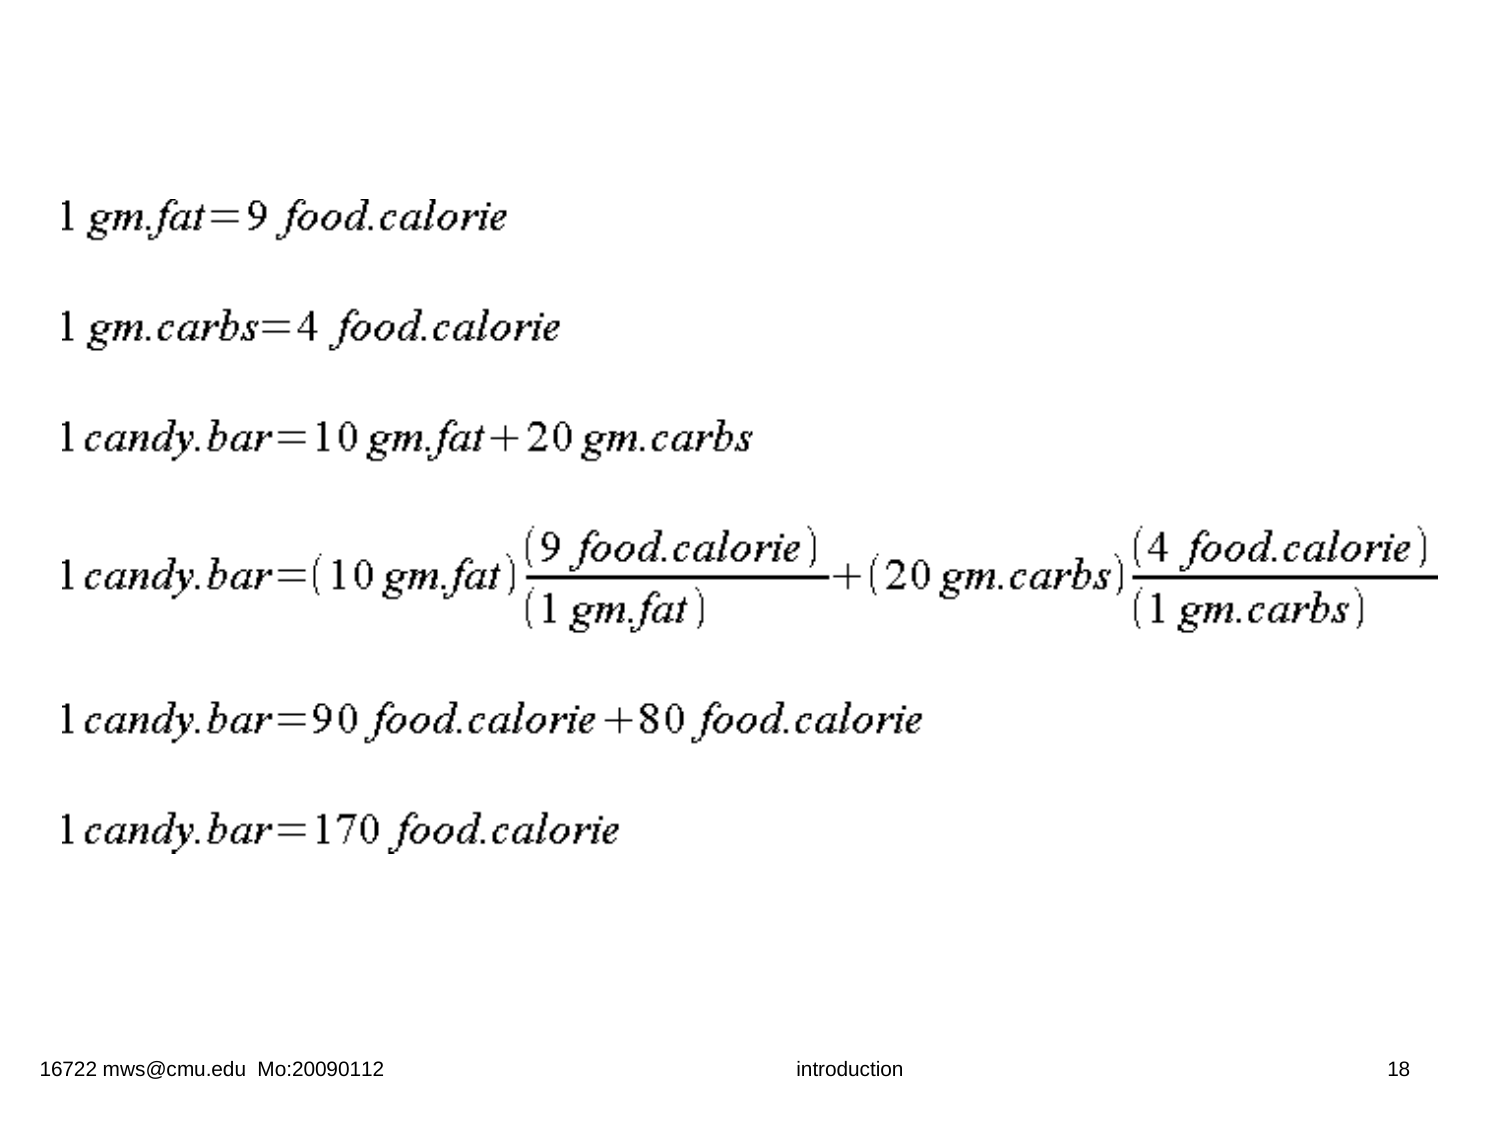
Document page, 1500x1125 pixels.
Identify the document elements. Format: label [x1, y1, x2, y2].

picture [62, 199, 1438, 854]
